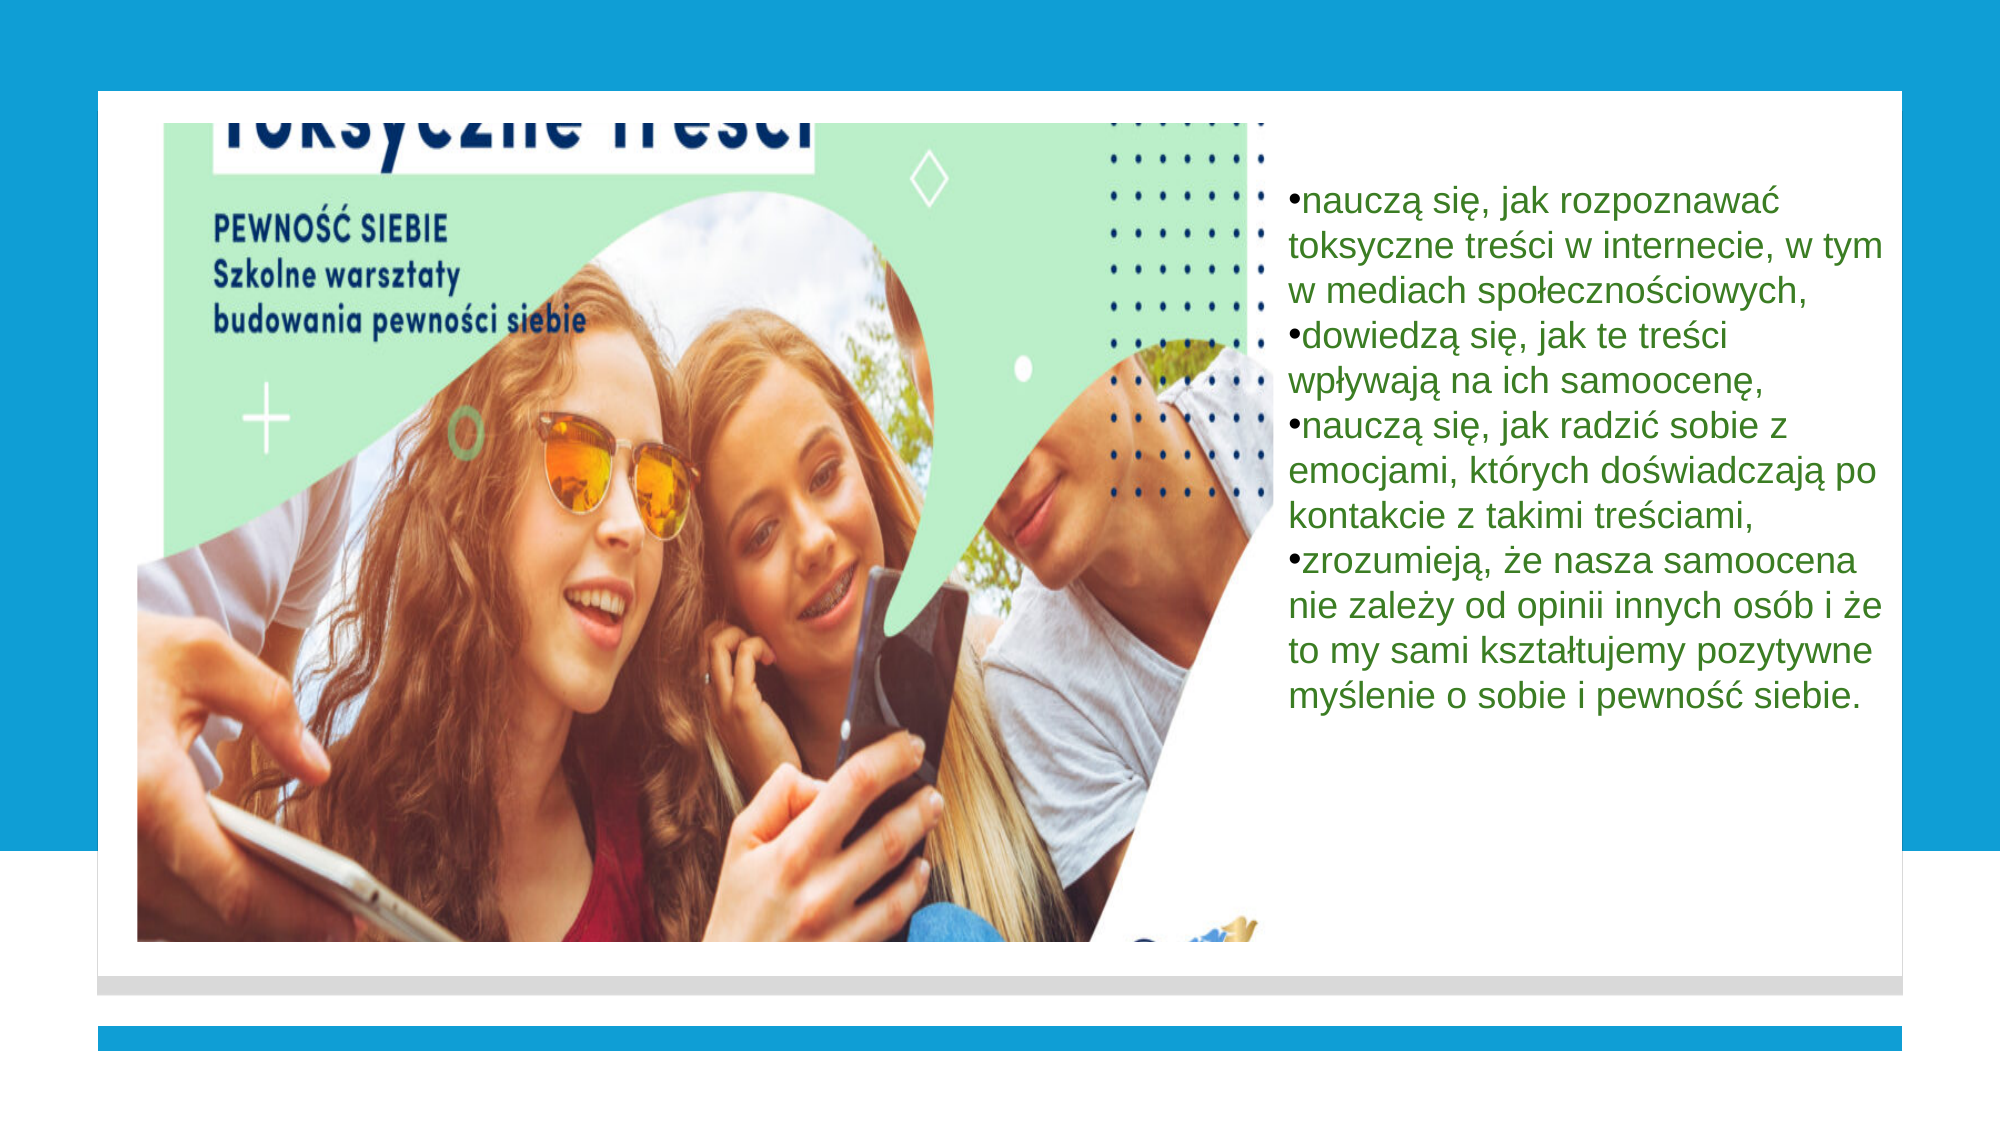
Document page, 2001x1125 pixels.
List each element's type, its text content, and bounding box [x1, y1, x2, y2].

picture [137, 123, 1274, 942]
text_box [0, 0, 2000, 1125]
text_box cji uczniowie: nauczą się, jak rozpoznawać toksyczne treści w internecie, w tym w mediach społecznościowych, dowiedzą się, jak te treści wpływają na ich samoocenę, nauczą się, jak radzić sobie z emocjami, których doświadczają po kontakcie z takimi treściami, zrozumieją, że nasza samoocena nie zależy od opinii innych osób i że to my sami kształtujemy pozytywne myślenie o sobie i pewność siebie. [1273, 123, 1903, 730]
